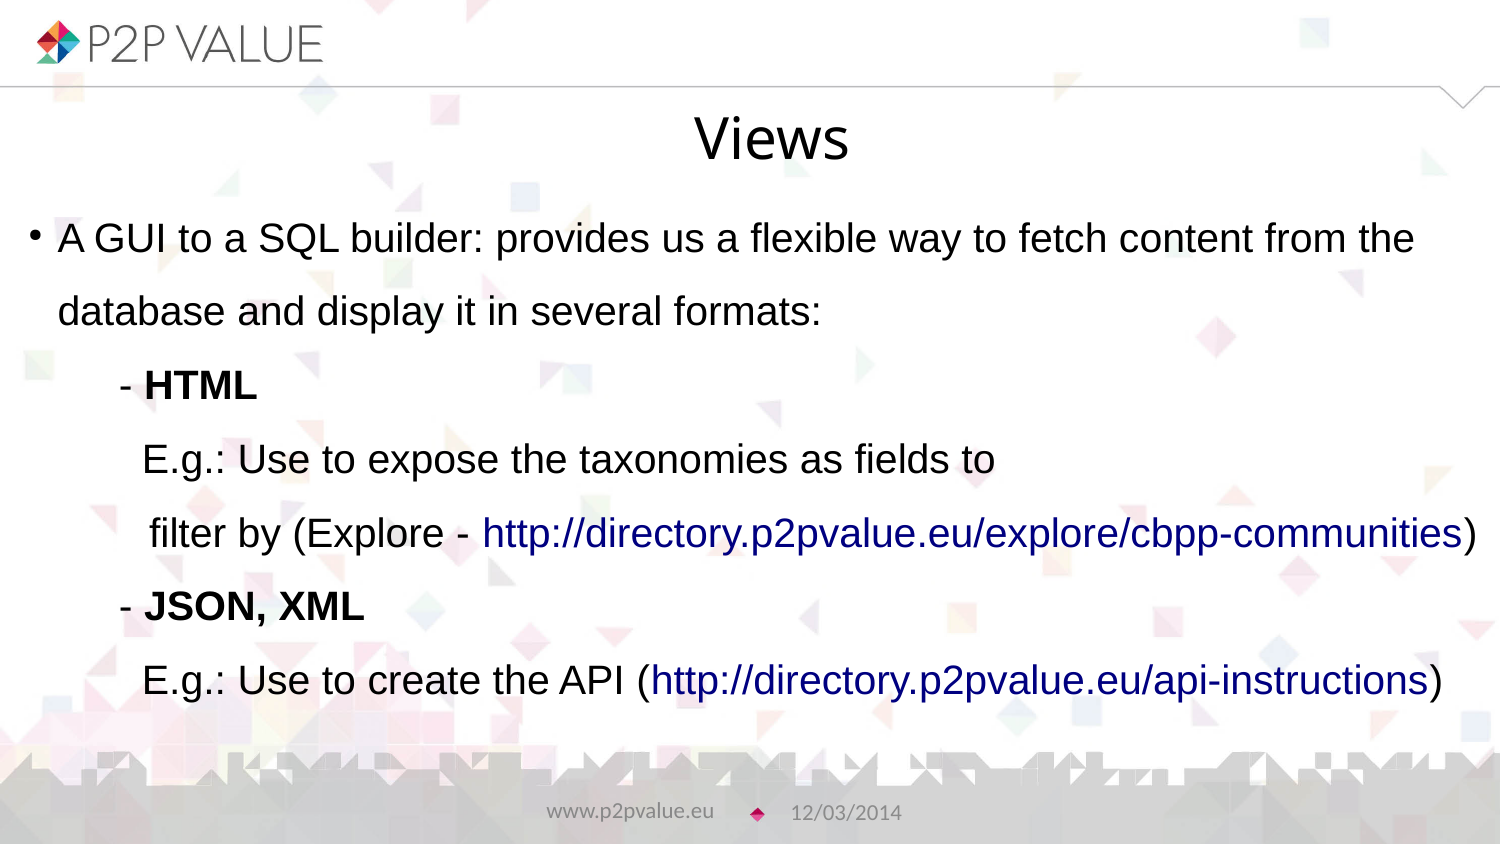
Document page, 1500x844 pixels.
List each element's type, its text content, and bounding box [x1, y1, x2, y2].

slide_number 12/03/2014 [777, 788, 1470, 834]
subtitle A GUI to a SQL builder: provides us a flexible way to fetch content from the database and display it in several formats: - HTML E.g.: Use to expose the taxonomies as fields to filter by (Explore - http://directory.p2pvalue.eu/explore/cbpp-communities) - JSON, XML E.g.: Use to create the API (http://directory.p2pvalue.eu/api-instructions) [15, 180, 1496, 736]
title Views [105, 92, 1441, 180]
text_box www.p2pvalue.eu [540, 789, 759, 829]
picture [0, 0, 1500, 844]
